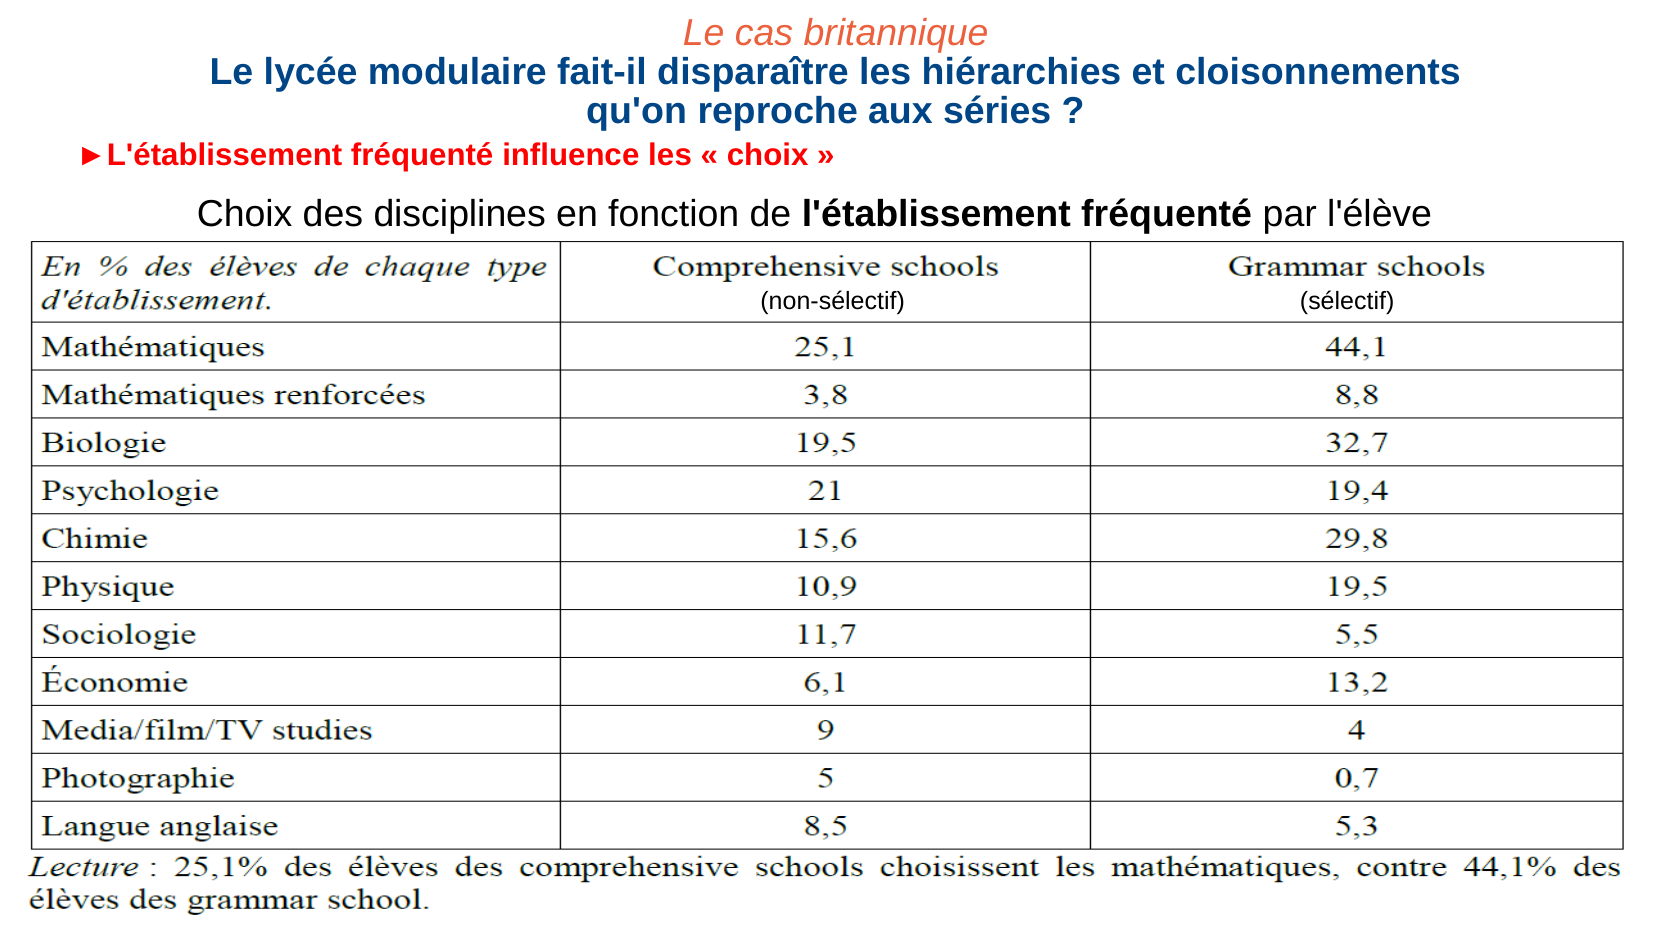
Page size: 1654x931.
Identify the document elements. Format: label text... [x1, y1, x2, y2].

picture [26, 237, 1629, 921]
text_box (non-sélectif) [624, 279, 1042, 322]
text_box ►L'établissement fréquenté influence les « choix » [61, 130, 1333, 182]
text_box (sélectif) [1139, 279, 1556, 322]
text_box Le cas britannique Le lycée modulaire fait-il disparaître les hiérarchies et cloisonnements qu'on reproche aux séries ? [106, 6, 1565, 147]
text_box Choix des disciplines en fonction de l'établissement fréquenté par l'élève [146, 188, 1482, 237]
